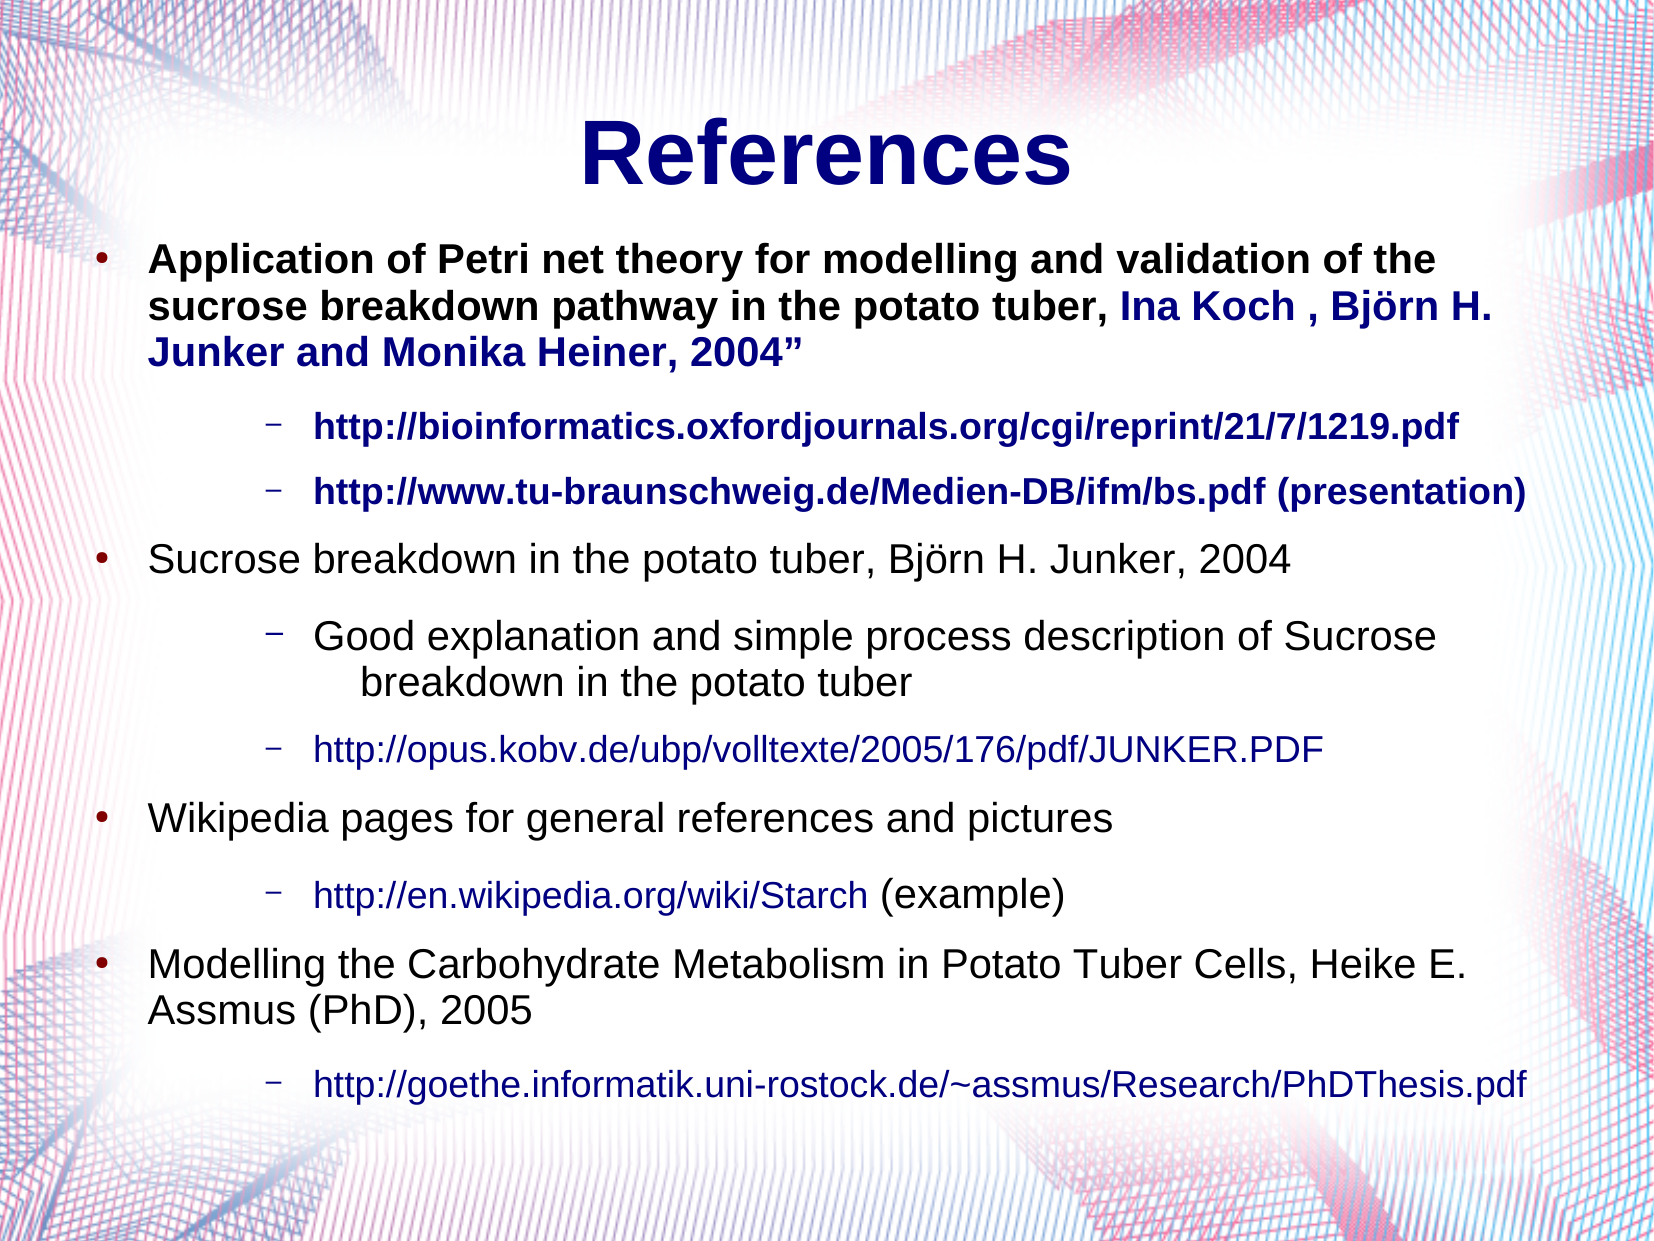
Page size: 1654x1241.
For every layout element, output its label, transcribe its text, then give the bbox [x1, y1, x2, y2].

title References [82, 49, 1571, 257]
list Application of Petri net theory for modelling and validation of the sucrose breakdown pathway in the potato tuber, Ina Koch , Björn H. Junker and Monika Heiner, 2004” http://bioinformatics.oxfordjournals.org/cgi/reprint/21/7/1219.pdf http://www.tu-braunschweig.de/Medien-DB/ifm/bs.pdf (presentation) Sucrose breakdown in the potato tuber, Björn H. Junker, 2004 Good explanation and simple process description of Sucrose breakdown in the potato tuber http://opus.kobv.de/ubp/volltexte/2005/176/pdf/JUNKER.PDF Wikipedia pages for general references and pictures http://en.wikipedia.org/wiki/Starch (example) Modelling the Carbohydrate Metabolism in Potato Tuber Cells, Heike E. Assmus (PhD), 2005 http://goethe.informatik.uni-rostock.de/~assmus/Research/PhDThesis.pdf [76, 236, 1565, 1106]
picture [0, 0, 1654, 1241]
